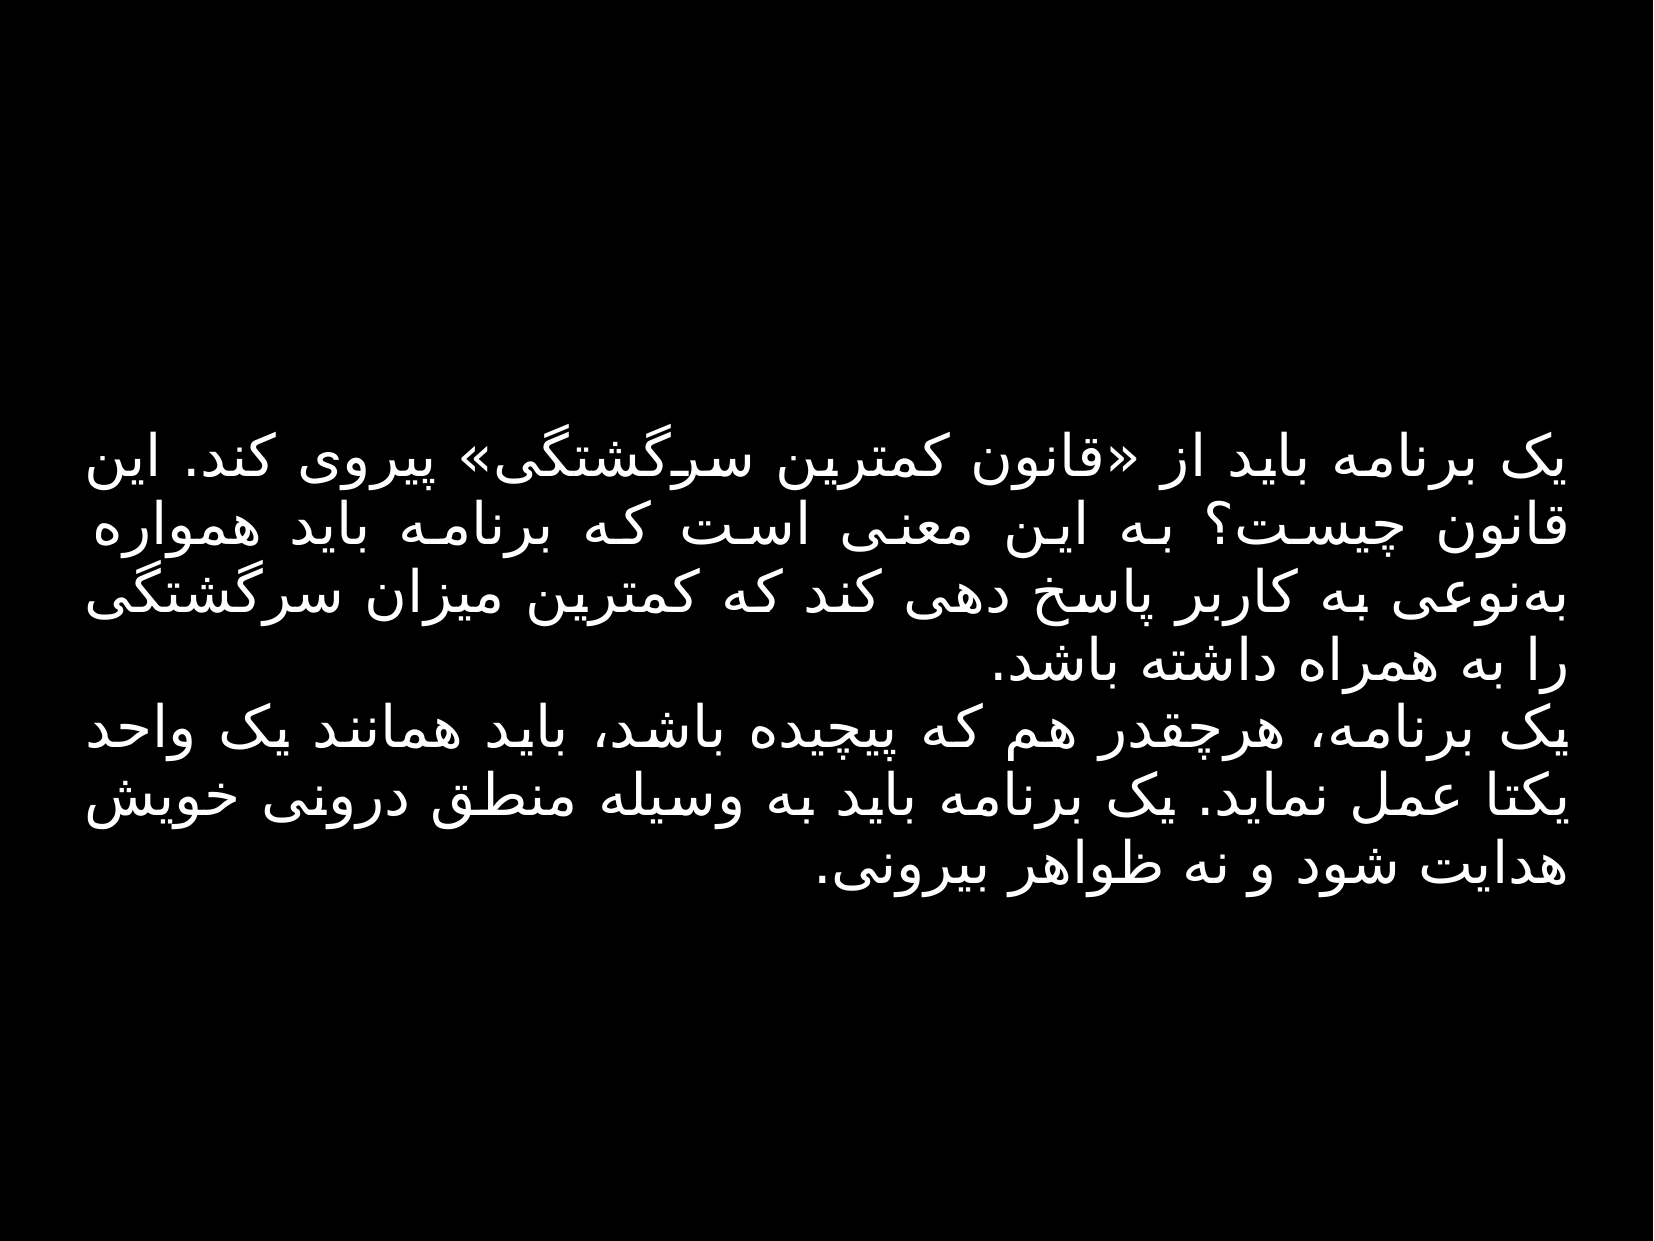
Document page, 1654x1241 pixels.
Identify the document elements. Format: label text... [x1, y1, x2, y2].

subtitle ی‫ک برنامه باید از «قانون کمترین سرگشتگی» پیروی کند. این قانون چیست؟ به این معنی است که برنامه باید همواره به‌نوعی به کاربر پاسخ دهی کند که کمترین میزان سرگشتگی را به همراه داشته باشد.‬ ‫یک برنامه، هرچقدر هم که پیچیده باشد، باید همانند یک واحد یکتا عمل نماید. یک برنامه باید به وسیله منطق درونی خویش‬ ‫هدایت شود و نه ظواهر بیرونی.‬ [82, 218, 1571, 1023]
